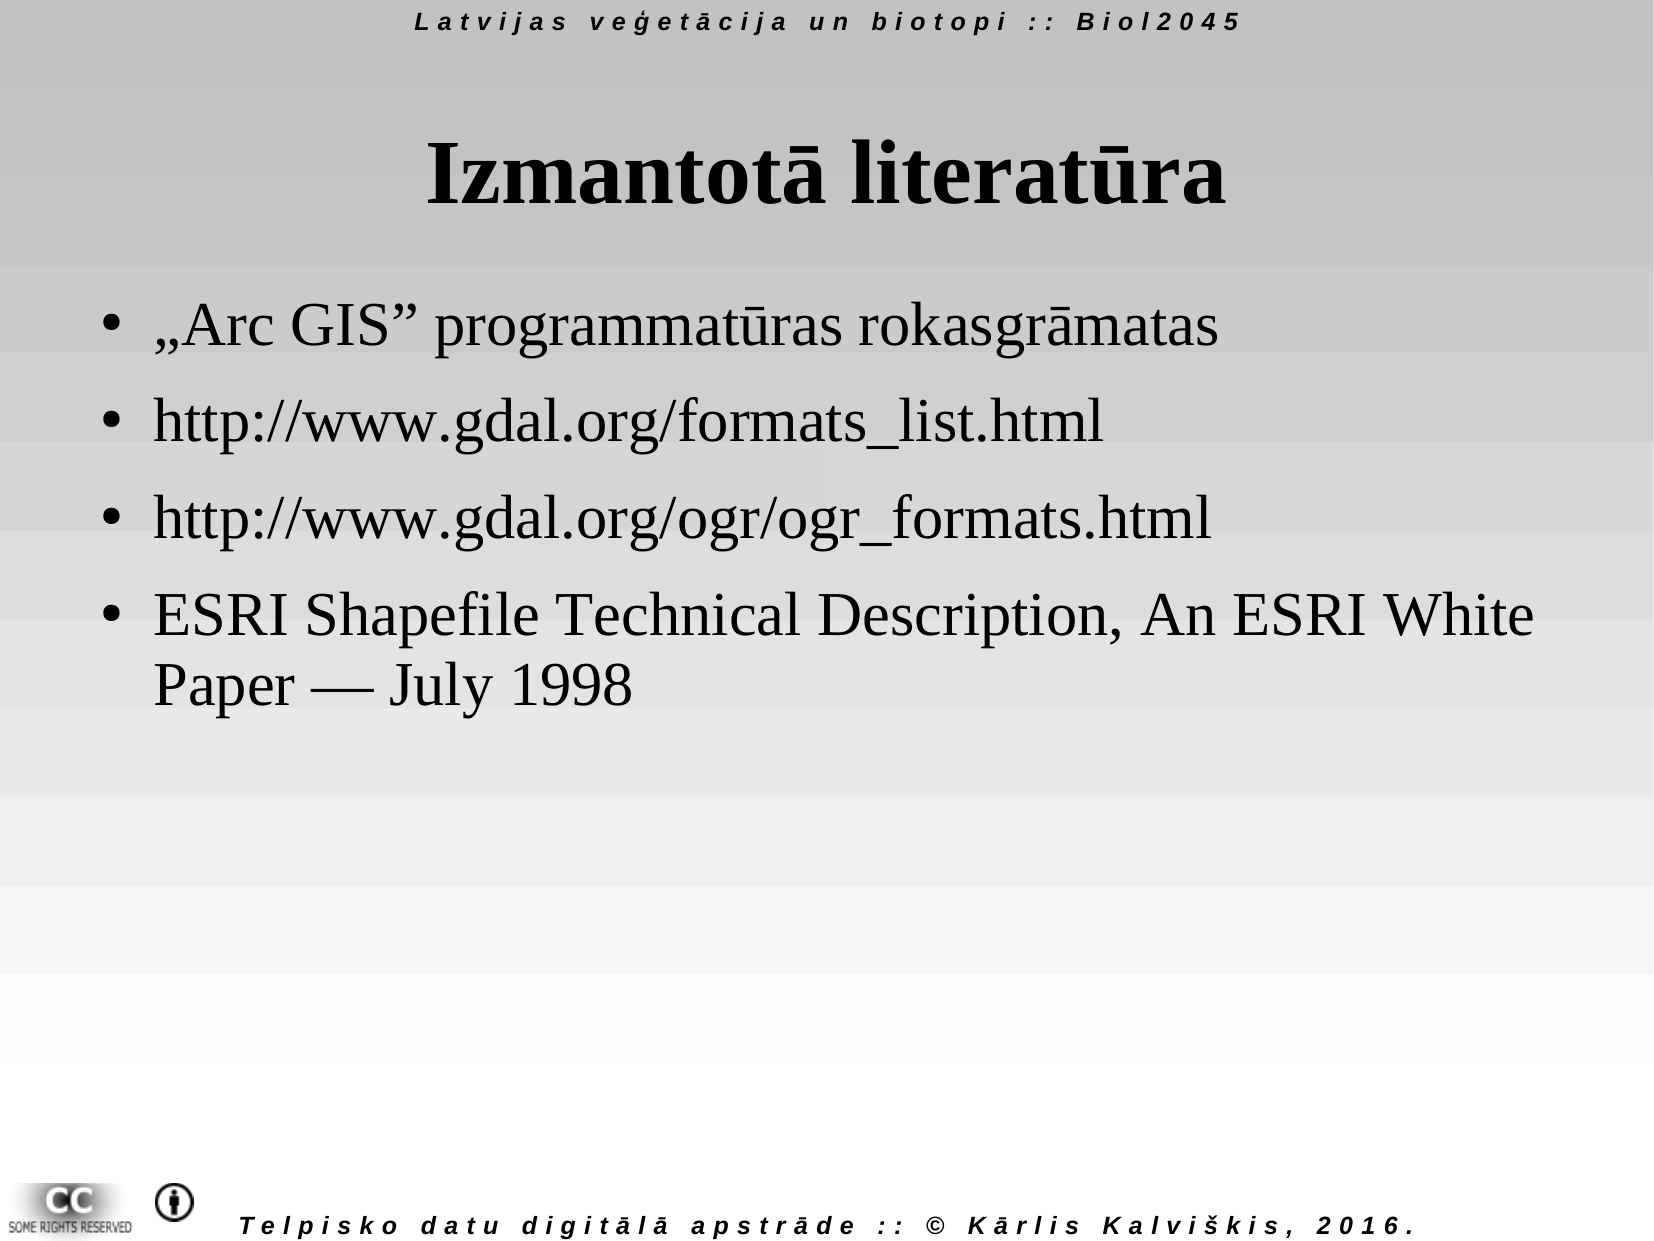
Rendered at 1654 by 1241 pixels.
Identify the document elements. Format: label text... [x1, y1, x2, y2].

picture [0, 0, 1654, 1241]
title Izmantotā literatūra [29, 49, 1625, 296]
list „Arc GIS” programmatūras rokasgrāmatas http://www.gdal.org/formats_list.html http://www.gdal.org/ogr/ogr_formats.html ESRI Shapefile Technical Description, An ESRI White Paper — July 1998 [82, 289, 1571, 1113]
